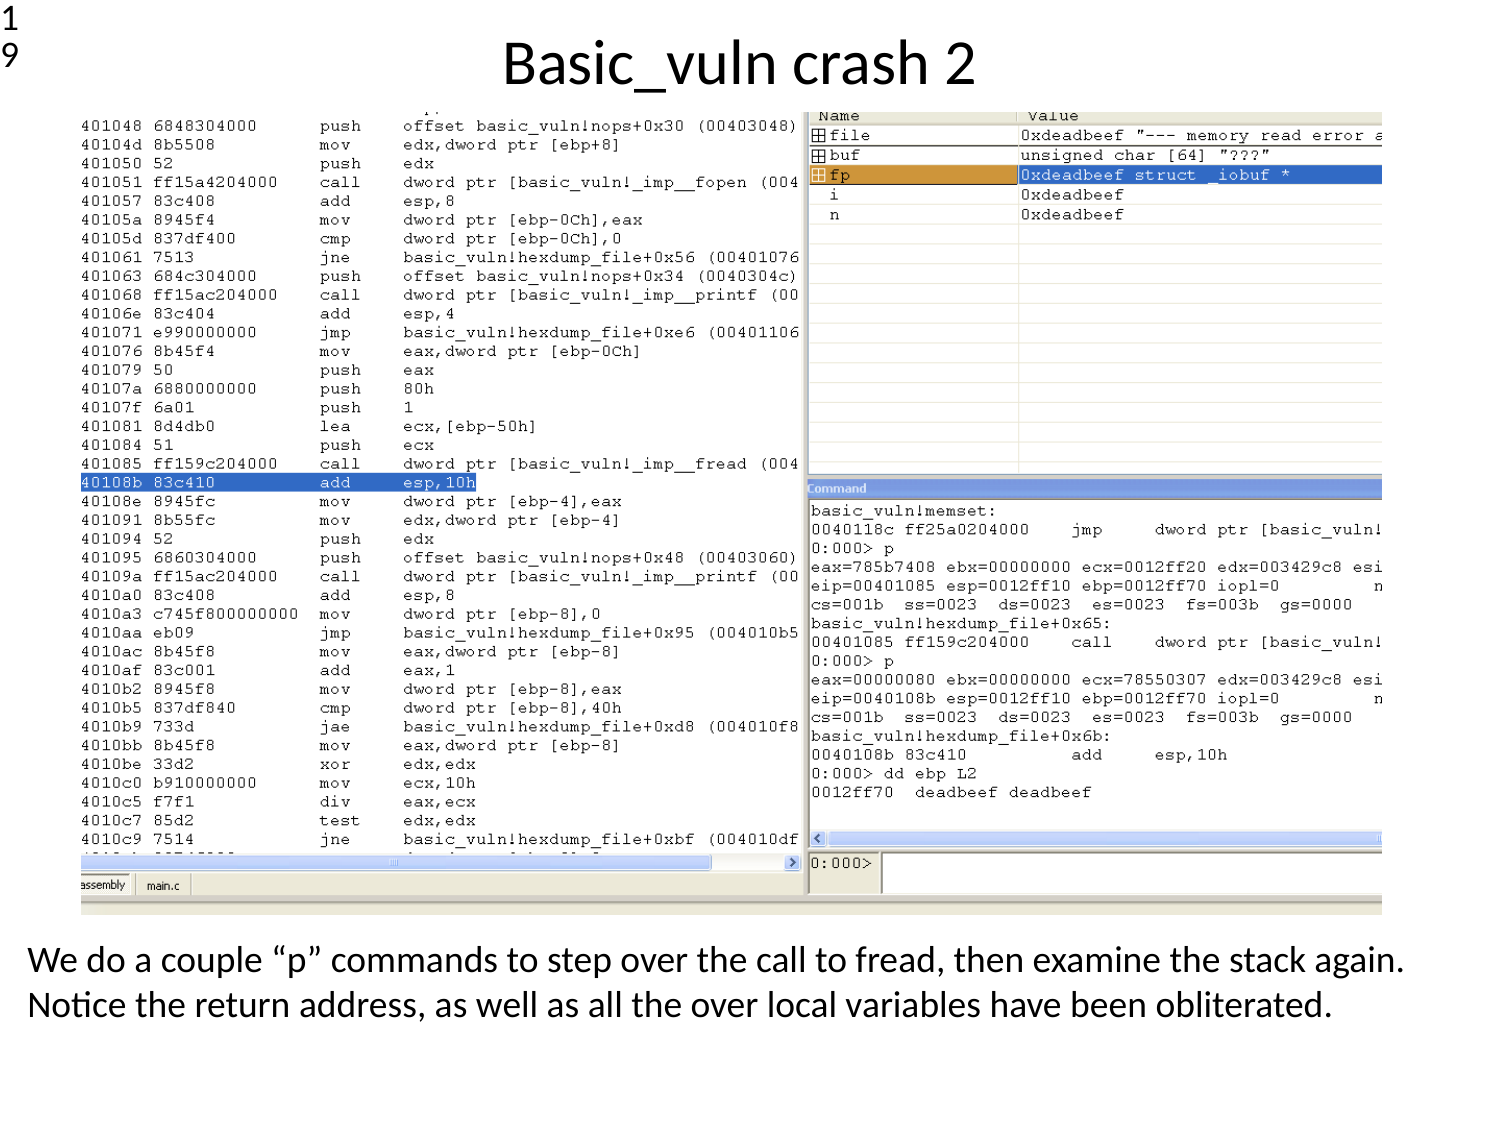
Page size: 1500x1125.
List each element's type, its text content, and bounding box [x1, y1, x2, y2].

picture [81, 112, 1382, 915]
text_box We do a couple “p” commands to step over the call to fread, then examine the stack again. Notice the return address, as well as all the over local variables have been obliterated. [12, 928, 1450, 1033]
title Basic_vuln crash 2 [65, 12, 1416, 105]
